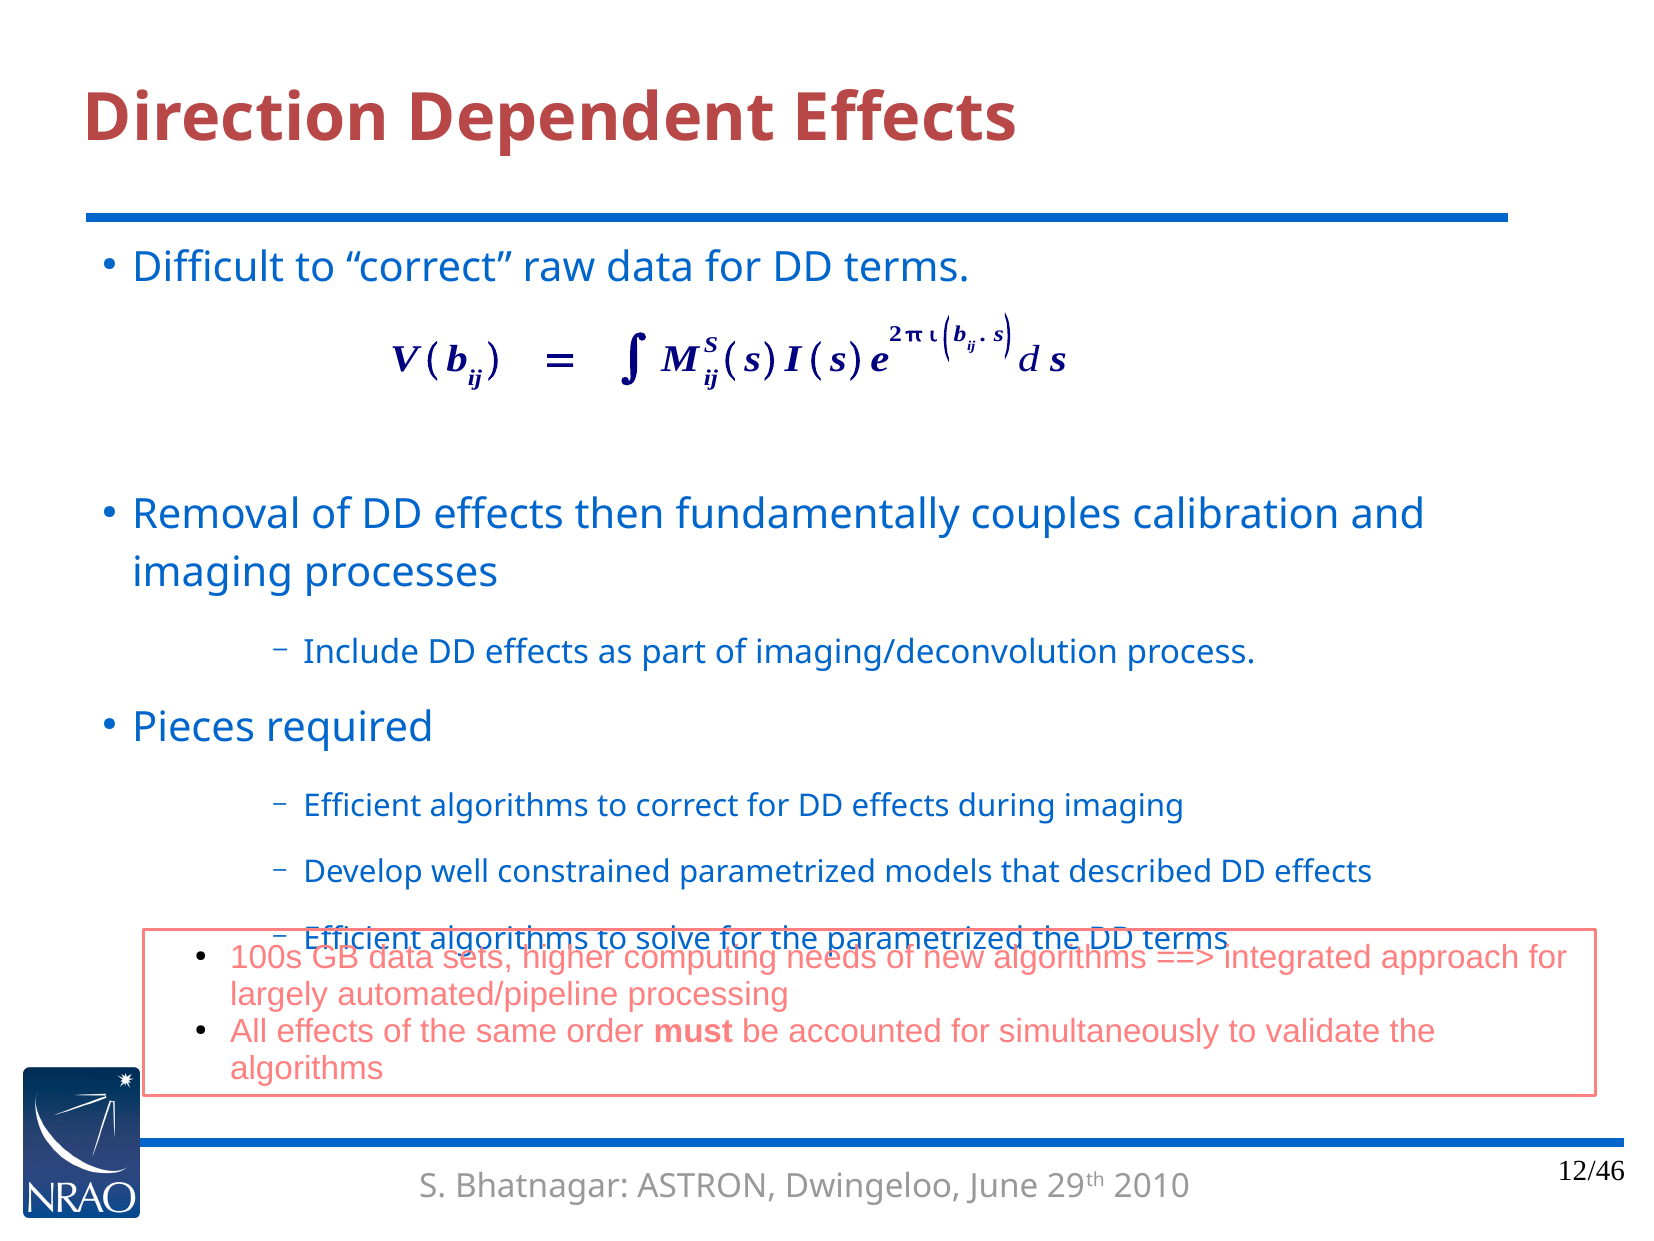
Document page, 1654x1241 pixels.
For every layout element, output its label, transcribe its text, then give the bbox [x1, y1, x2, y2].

text_box 100s GB data sets, higher computing needs of new algorithms ==> integrated approach for largely automated/pipeline processing All effects of the same order must be accounted for simultaneously to validate the algorithms [143, 929, 1596, 1096]
chart [379, 310, 1077, 394]
list Difficult to “correct” raw data for DD terms. Removal of DD effects then fundamentally couples calibration and imaging processes Include DD effects as part of imaging/deconvolution process. Pieces required Efficient algorithms to correct for DD effects during imaging Develop well constrained parametrized models that described DD effects Efficient algorithms to solve for the parametrized the DD terms [84, 236, 1573, 1124]
title Direction Dependent Effects [82, 49, 1571, 180]
picture [23, 1067, 140, 1218]
